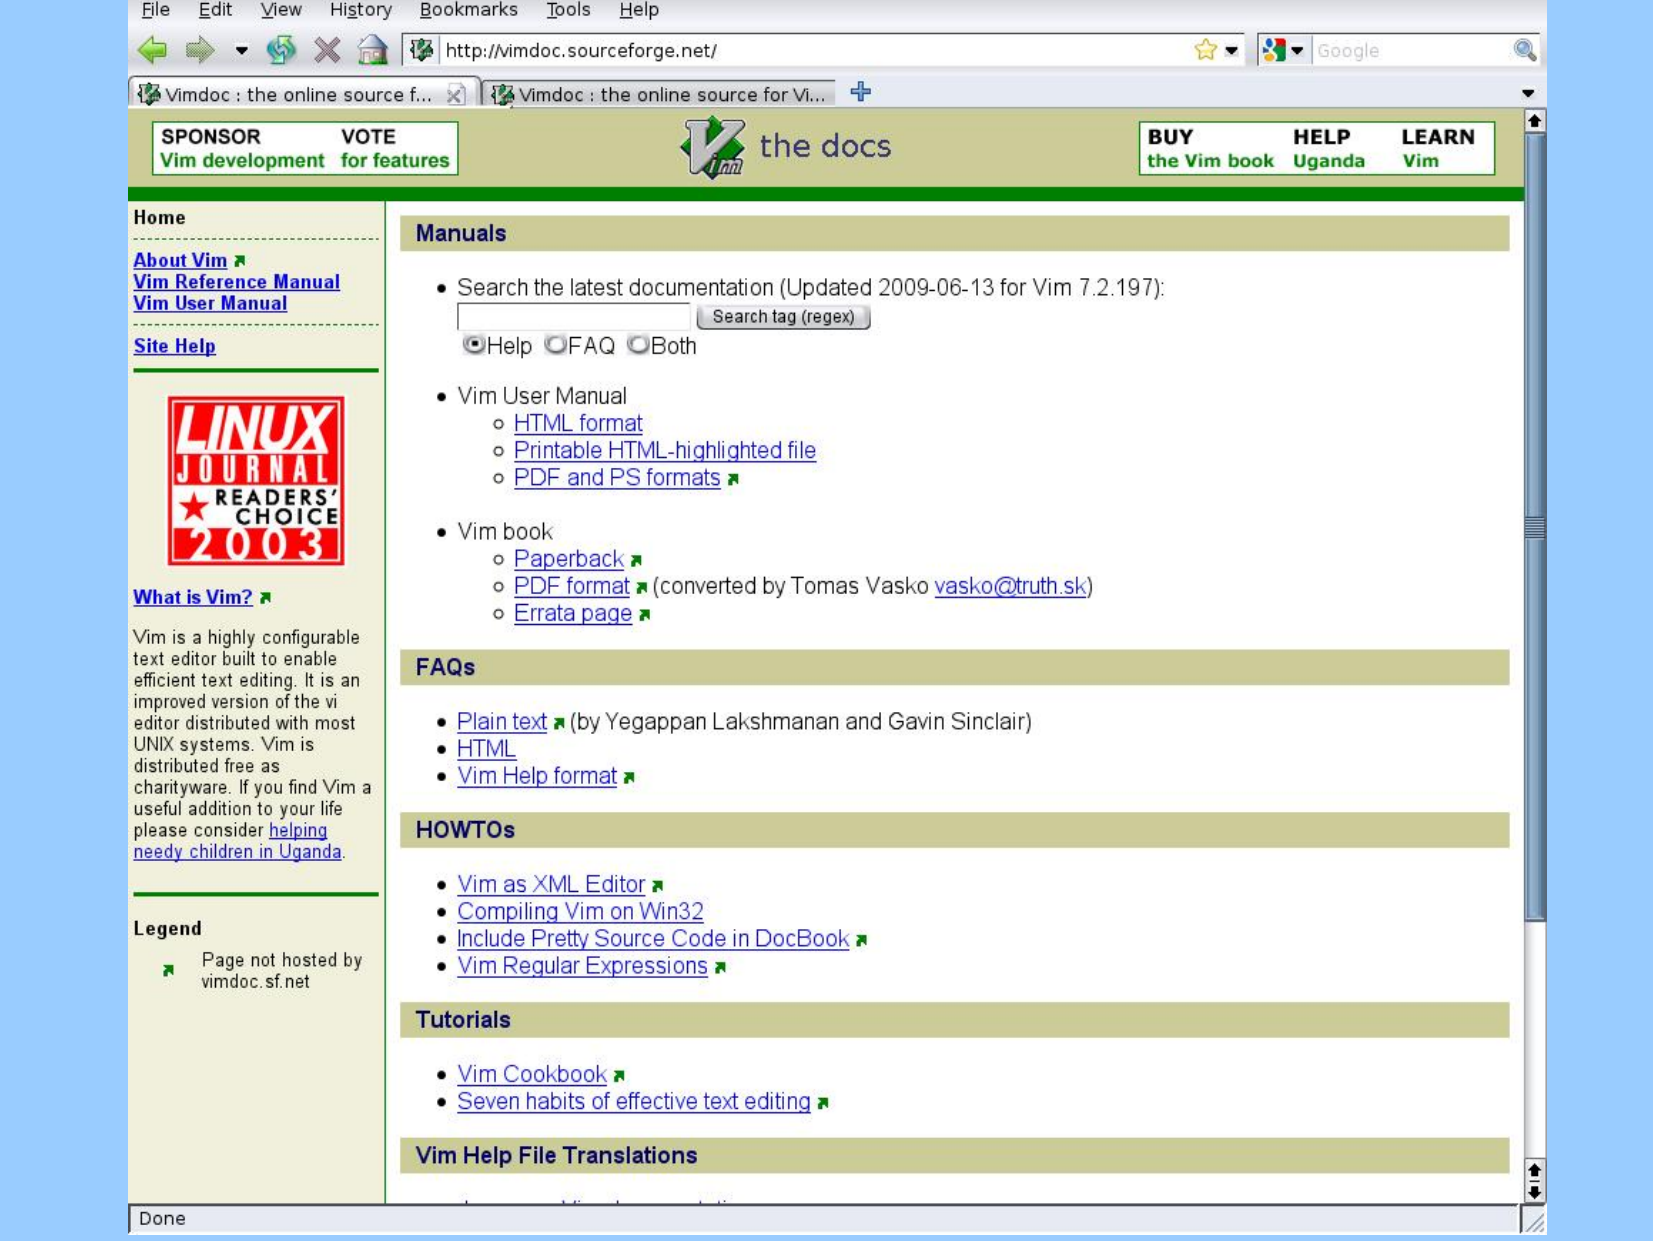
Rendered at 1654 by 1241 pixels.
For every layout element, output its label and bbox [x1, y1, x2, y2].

picture [128, 0, 1547, 1235]
